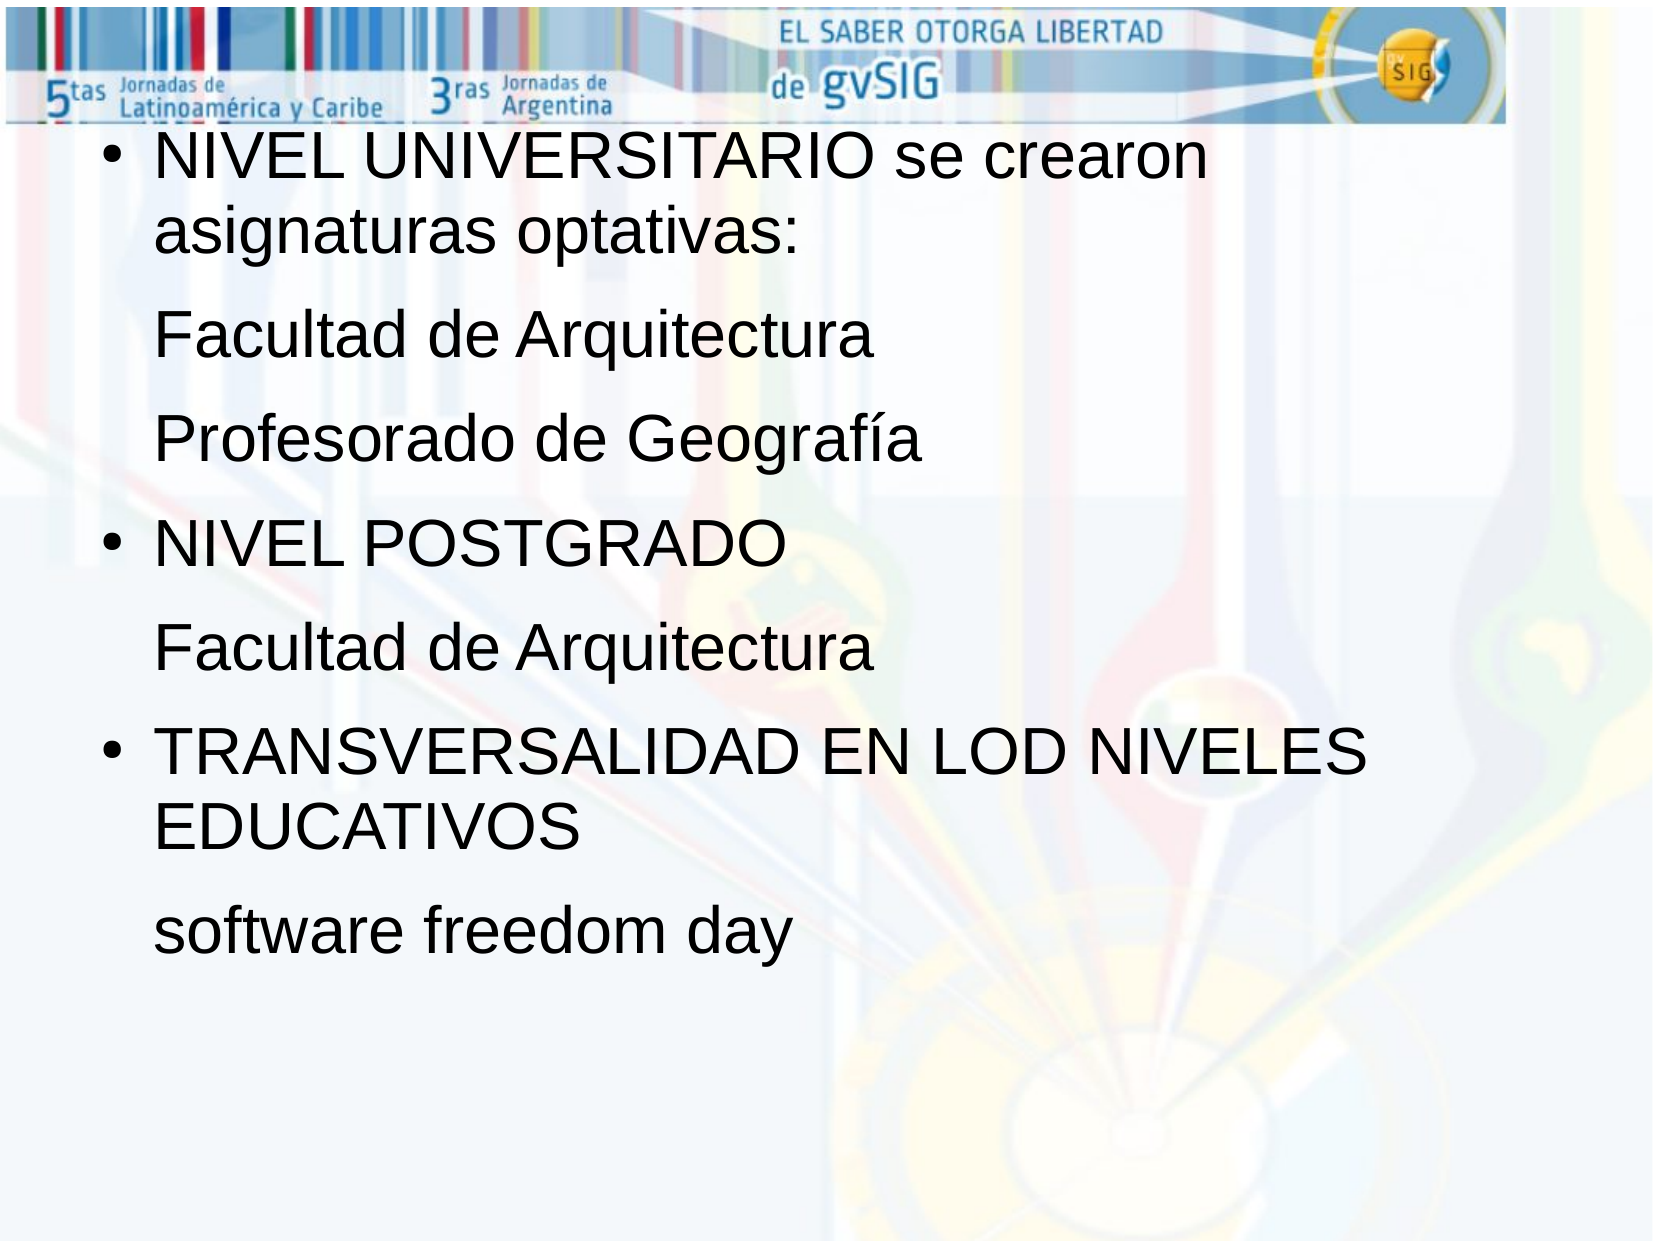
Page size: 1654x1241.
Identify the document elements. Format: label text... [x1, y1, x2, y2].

list NIVEL UNIVERSITARIO se crearon asignaturas optativas: Facultad de Arquitectura Profesorado de Geografía NIVEL POSTGRADO Facultad de Arquitectura TRANSVERSALIDAD EN LOD NIVELES EDUCATIVOS software freedom day [82, 118, 1571, 1241]
picture [0, 7, 1653, 1241]
